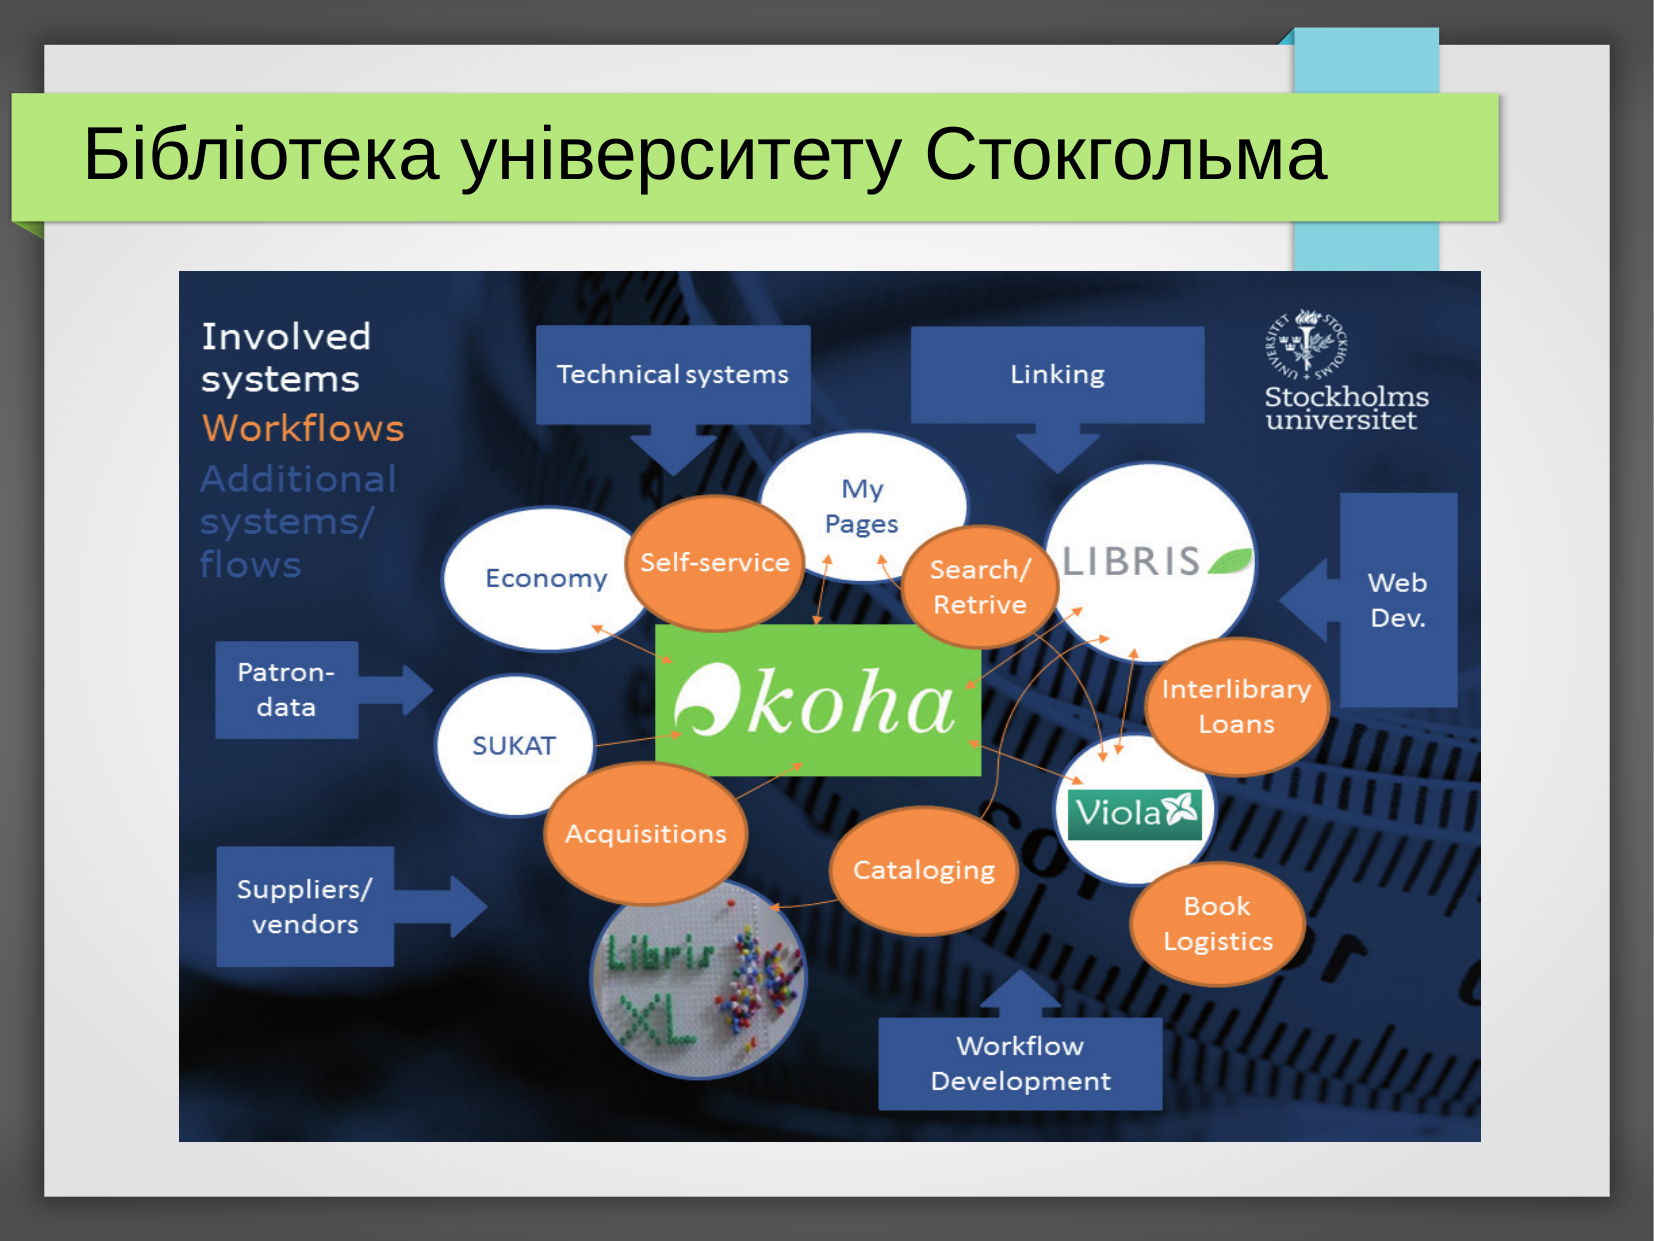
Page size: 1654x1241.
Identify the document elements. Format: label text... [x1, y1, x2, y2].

title Бібліотека університету Стокгольма [82, 69, 1394, 238]
picture [0, 0, 1654, 1241]
